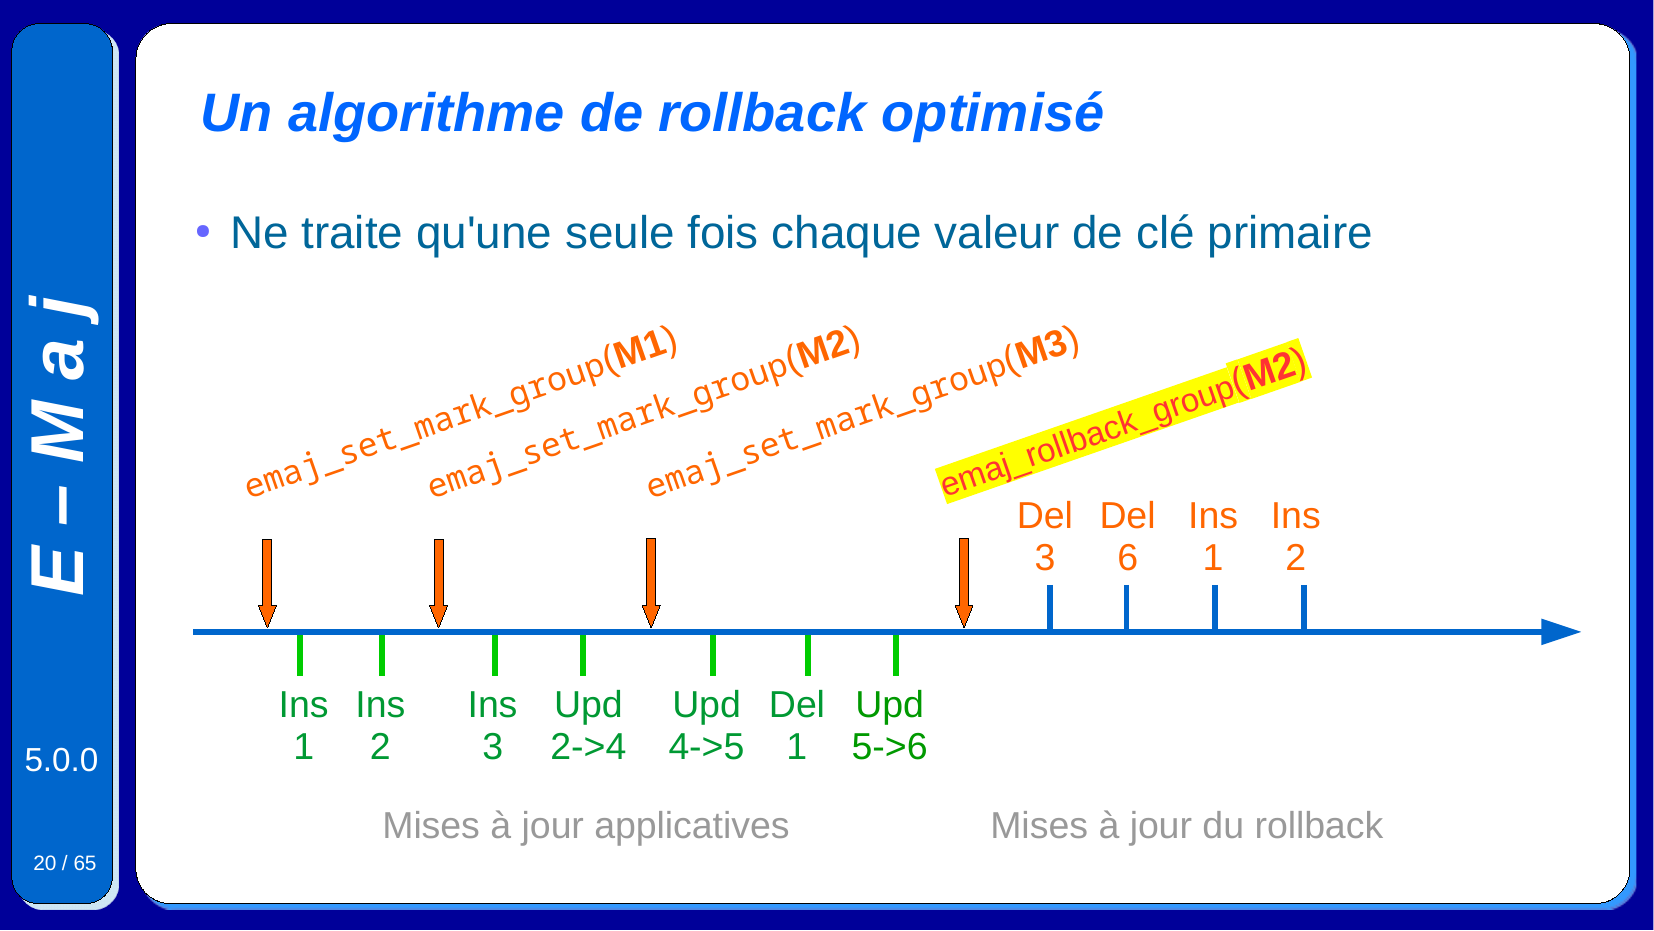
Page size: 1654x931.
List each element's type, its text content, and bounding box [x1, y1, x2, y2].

text_box Del 6 [1084, 487, 1187, 588]
text_box [642, 538, 661, 628]
text_box emaj_set_mark_group(M2) [403, 302, 887, 530]
text_box Mises à jour du rollback [975, 796, 1400, 854]
text_box Mises à jour applicatives [367, 796, 806, 854]
text_box Del 3 [1002, 487, 1084, 588]
text_box Ins 2 [340, 676, 432, 777]
text_box [258, 539, 277, 628]
text_box [429, 539, 448, 628]
text_box Ins 2 [1256, 487, 1347, 588]
text_box emaj_rollback_group(M2) [917, 313, 1369, 530]
list Ne traite qu'une seule fois chaque valeur de clé primaire [177, 206, 1587, 827]
text_box Ins 3 [452, 676, 535, 777]
text_box Upd 5->6 [836, 676, 962, 777]
title Un algorithme de rollback optimisé [200, 34, 1575, 191]
text_box Ins 1 [1187, 487, 1256, 588]
text_box emaj_set_mark_group(M3) [622, 302, 1105, 530]
text_box Upd 2->4 [535, 676, 653, 777]
text_box Ins 1 [263, 676, 340, 777]
text_box emaj_set_mark_group(M1) [220, 302, 700, 530]
text_box Del 1 [779, 676, 836, 777]
text_box Upd 4->5 [653, 676, 779, 777]
text_box [955, 538, 973, 628]
